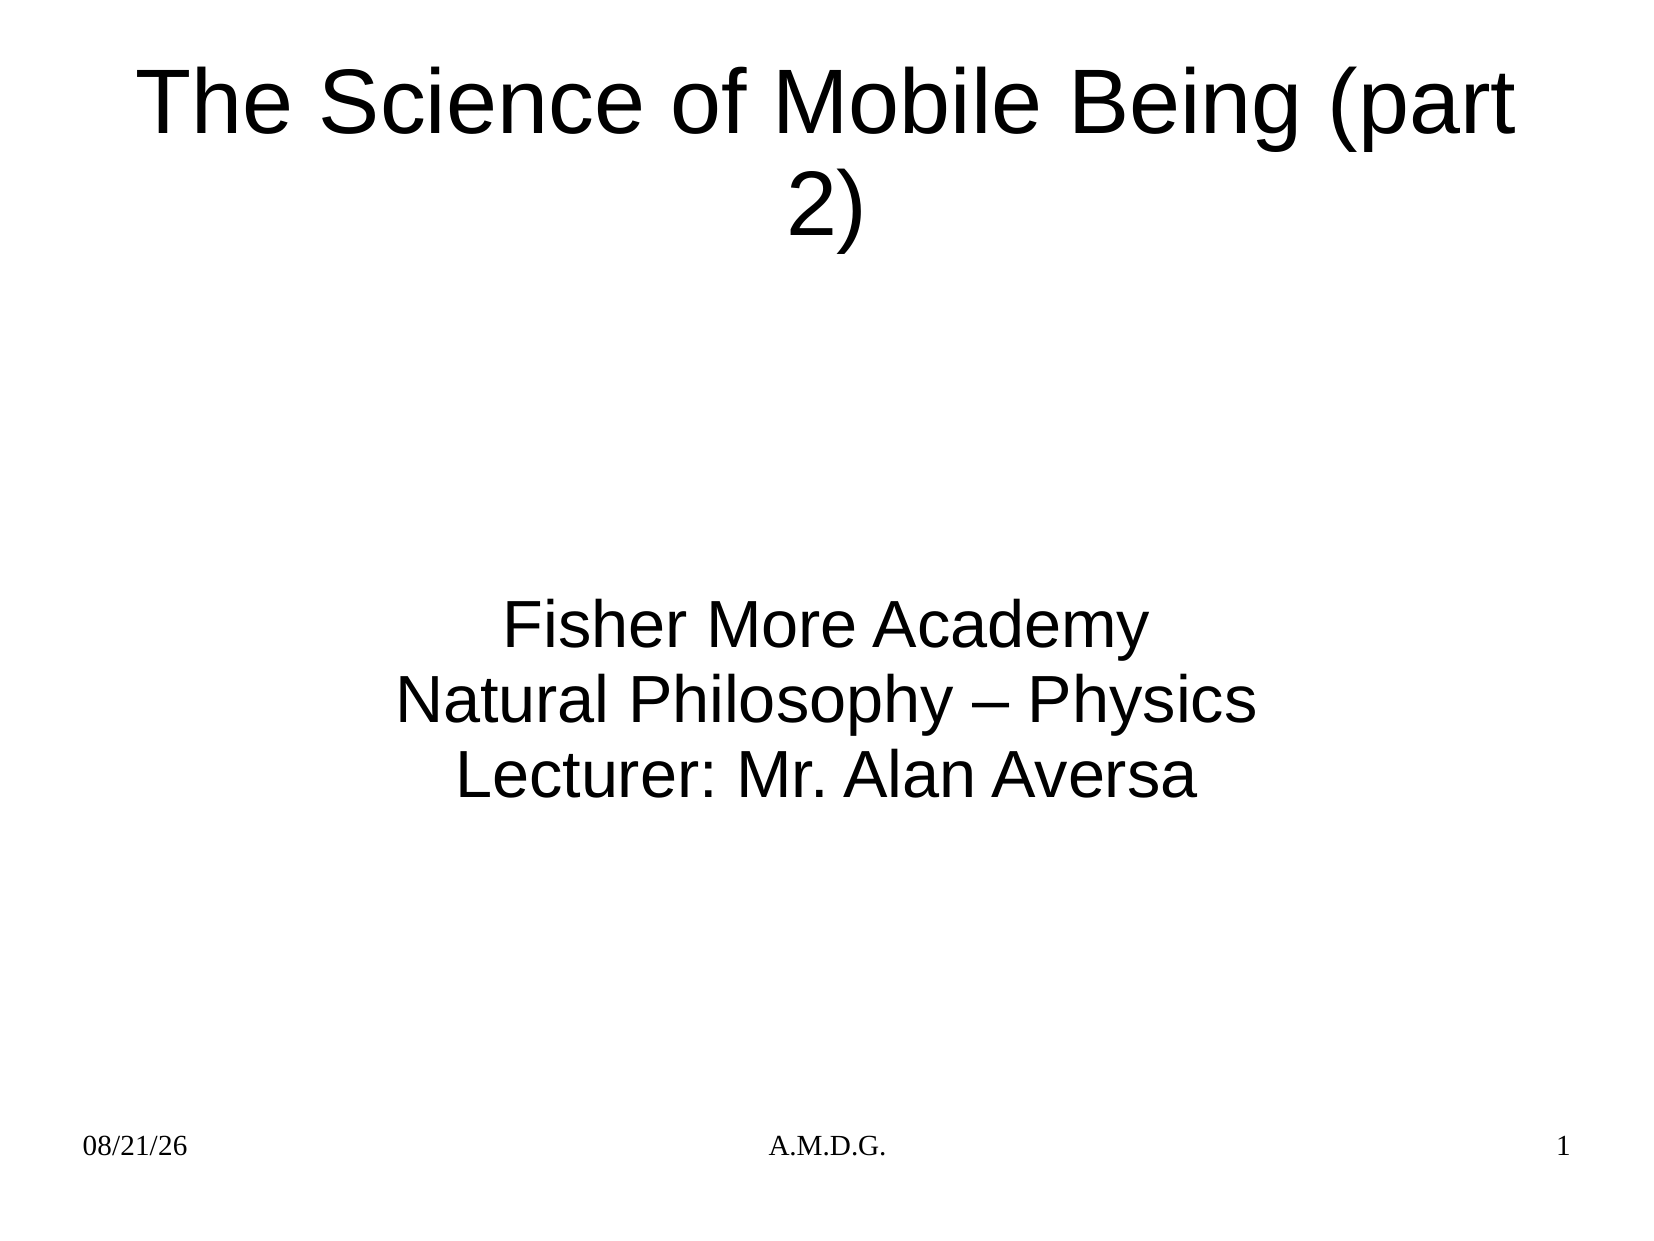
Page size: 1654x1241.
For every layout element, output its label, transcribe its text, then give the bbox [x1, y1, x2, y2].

subtitle Fisher More Academy Natural Philosophy – Physics Lecturer: Mr. Alan Aversa [82, 290, 1571, 1109]
title The Science of Mobile Being (part 2) [82, 49, 1571, 257]
